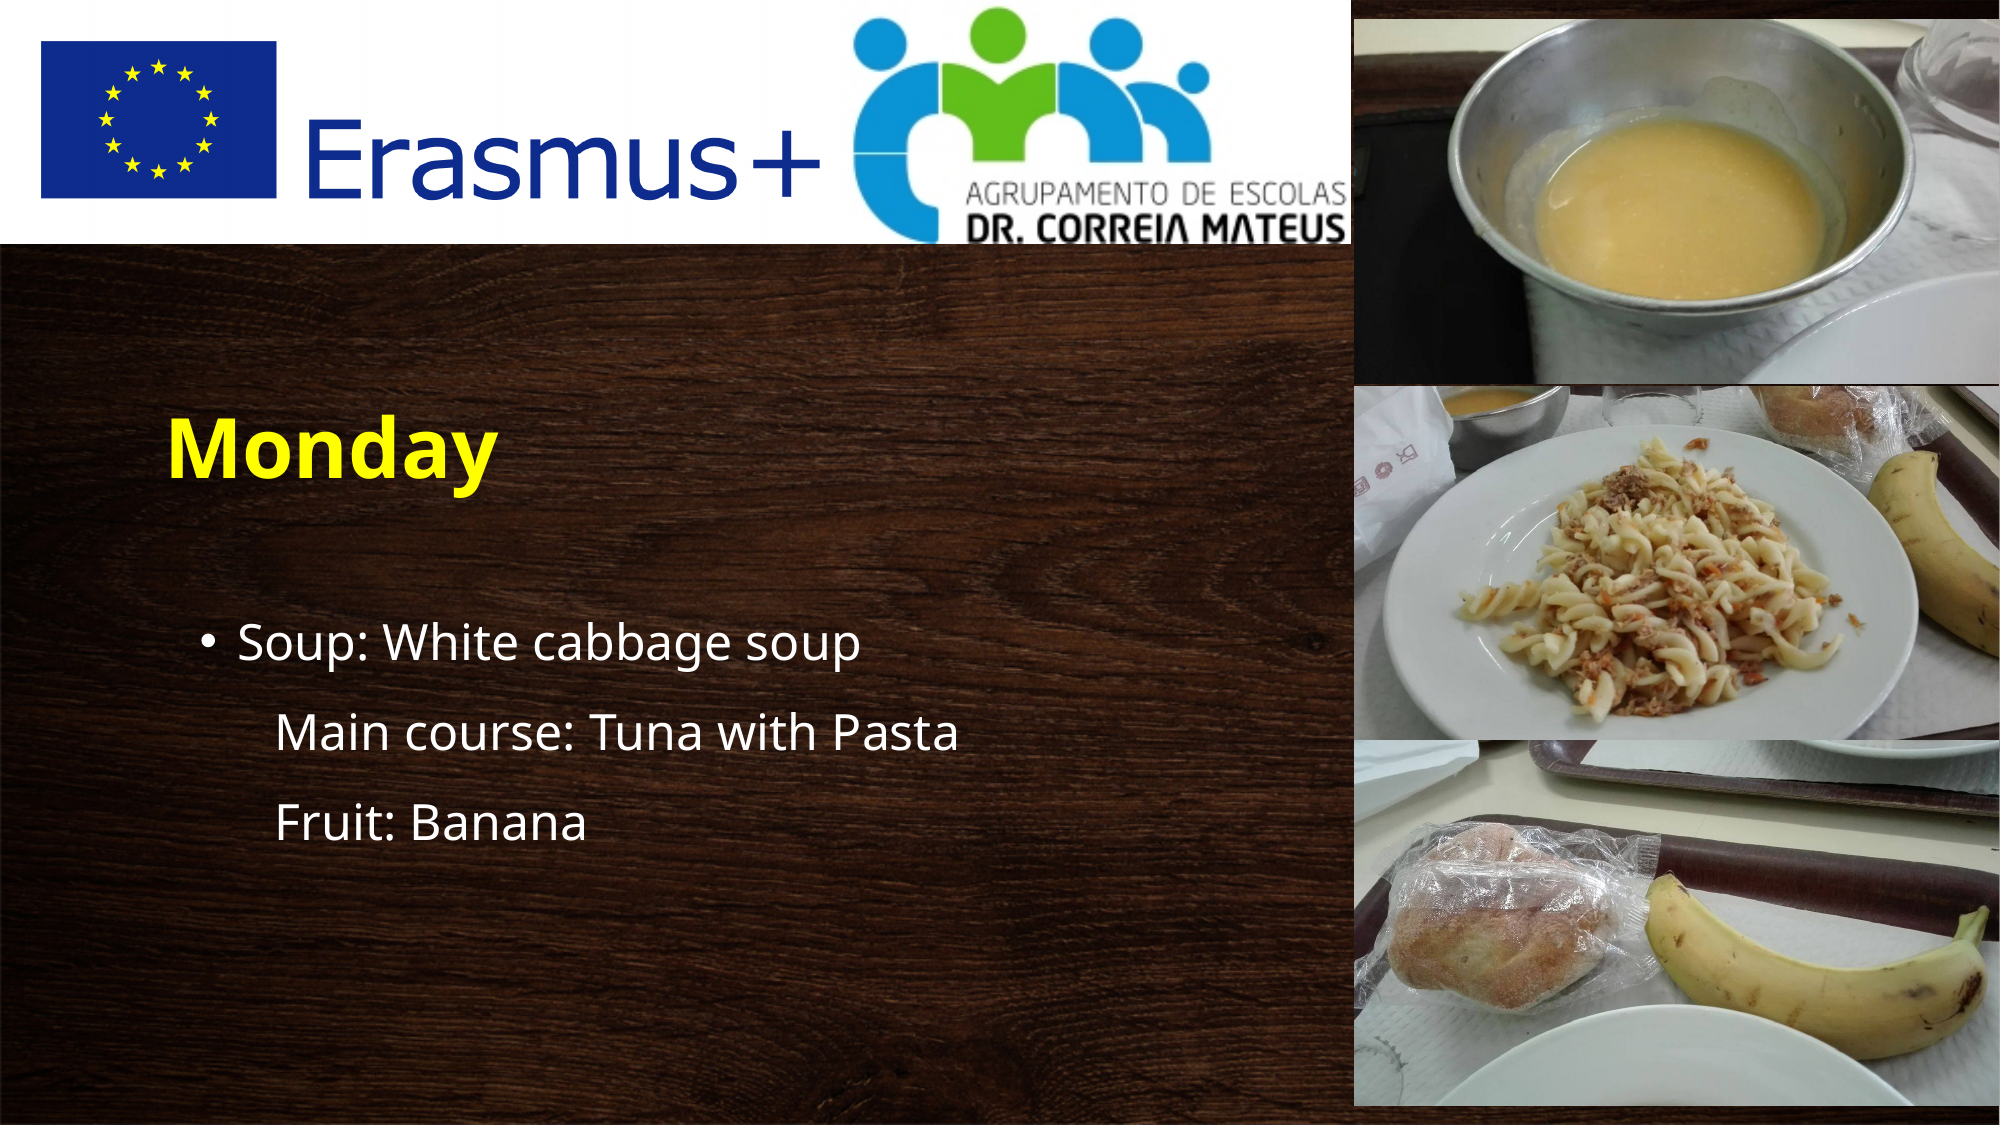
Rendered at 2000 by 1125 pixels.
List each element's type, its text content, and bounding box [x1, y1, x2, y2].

picture [0, 0, 1351, 244]
title Monday [149, 361, 764, 502]
list Soup: White cabbage soup Main course: Tuna with Pasta Fruit: Banana [184, 573, 1150, 931]
picture [1354, 386, 2000, 1106]
picture [1354, 19, 2000, 385]
